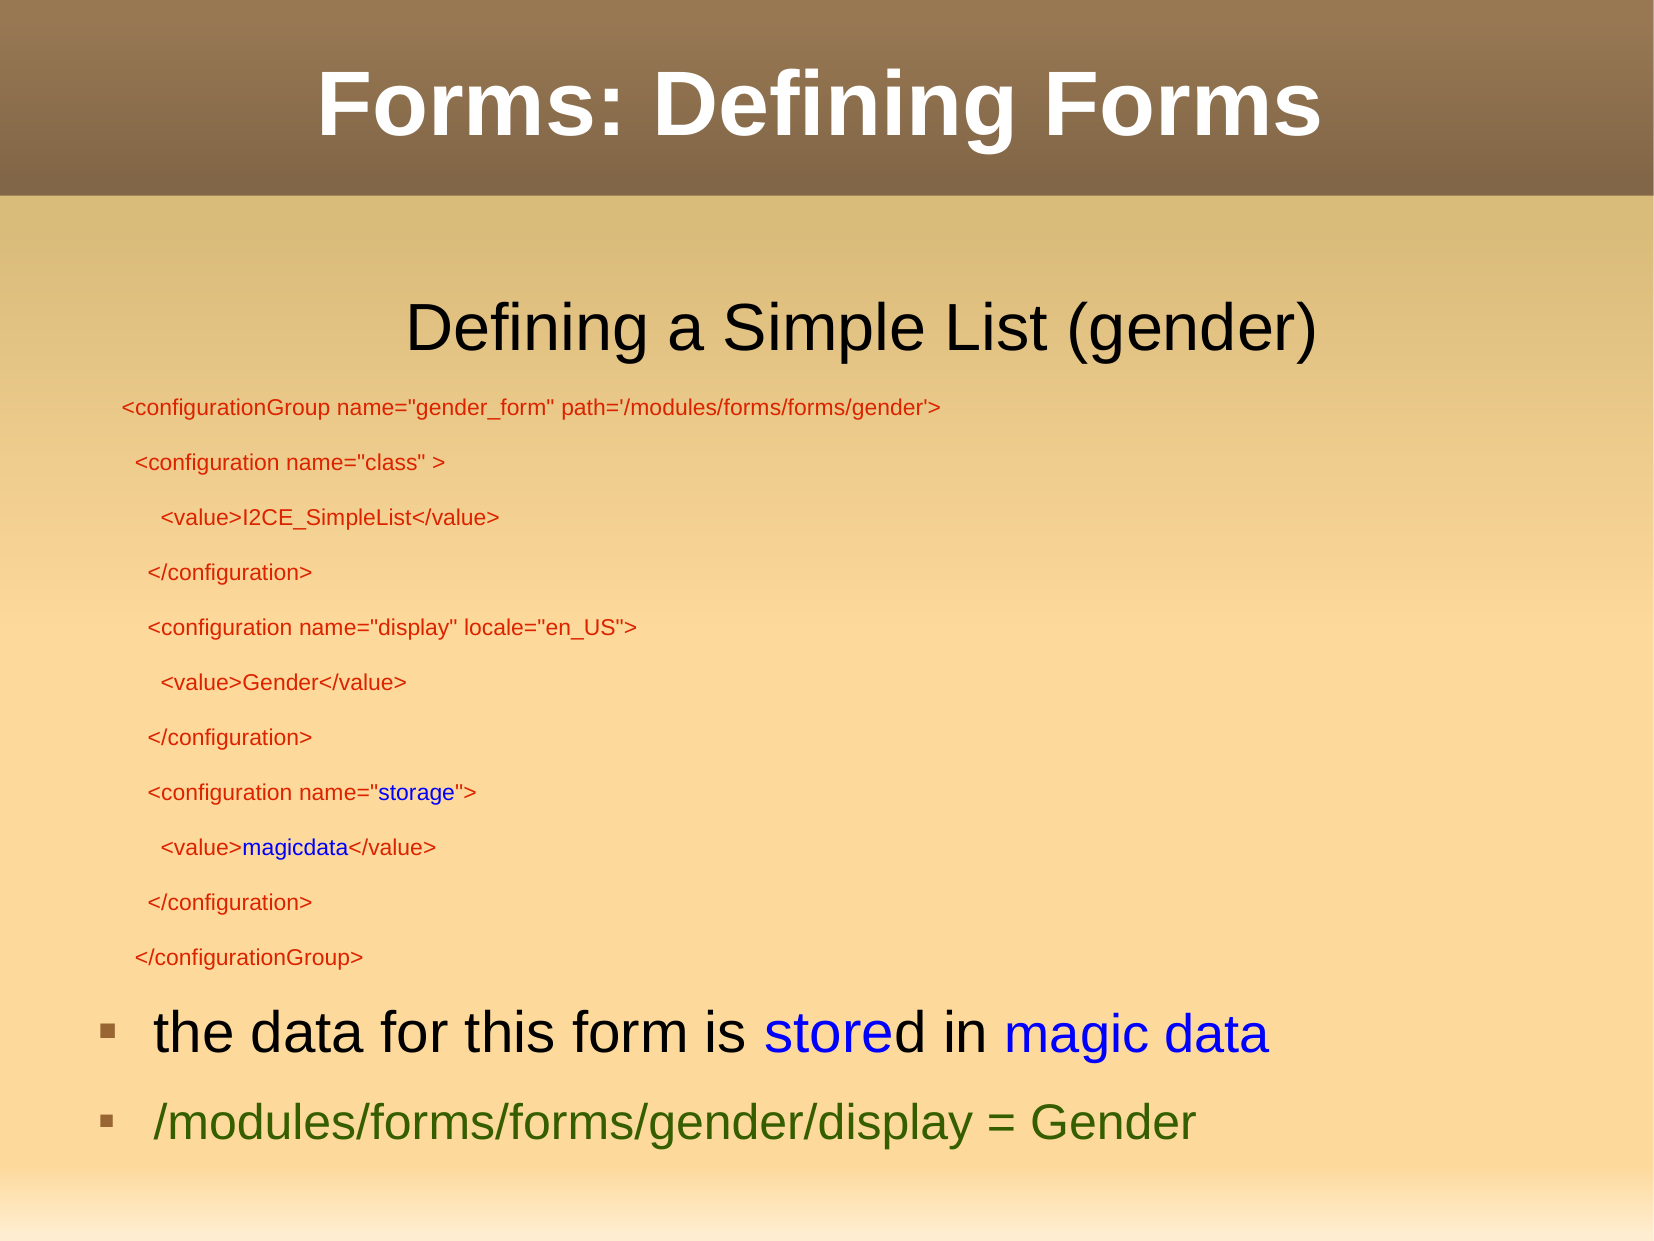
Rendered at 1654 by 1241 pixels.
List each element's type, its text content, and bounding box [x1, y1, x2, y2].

list Defining a Simple List (gender) <configurationGroup name="gender_form" path='/modules/forms/forms/gender'> <configuration name="class" > <value>I2CE_SimpleList</value> </configuration> <configuration name="display" locale="en_US"> <value>Gender</value> </configuration> <configuration name="storage"> <value>magicdata</value> </configuration> </configurationGroup> the data for this form is stored in magic data /modules/forms/forms/gender/display = Gender [82, 290, 1571, 1151]
title Forms: Defining Forms [76, 7, 1565, 200]
picture [0, 0, 1654, 1241]
